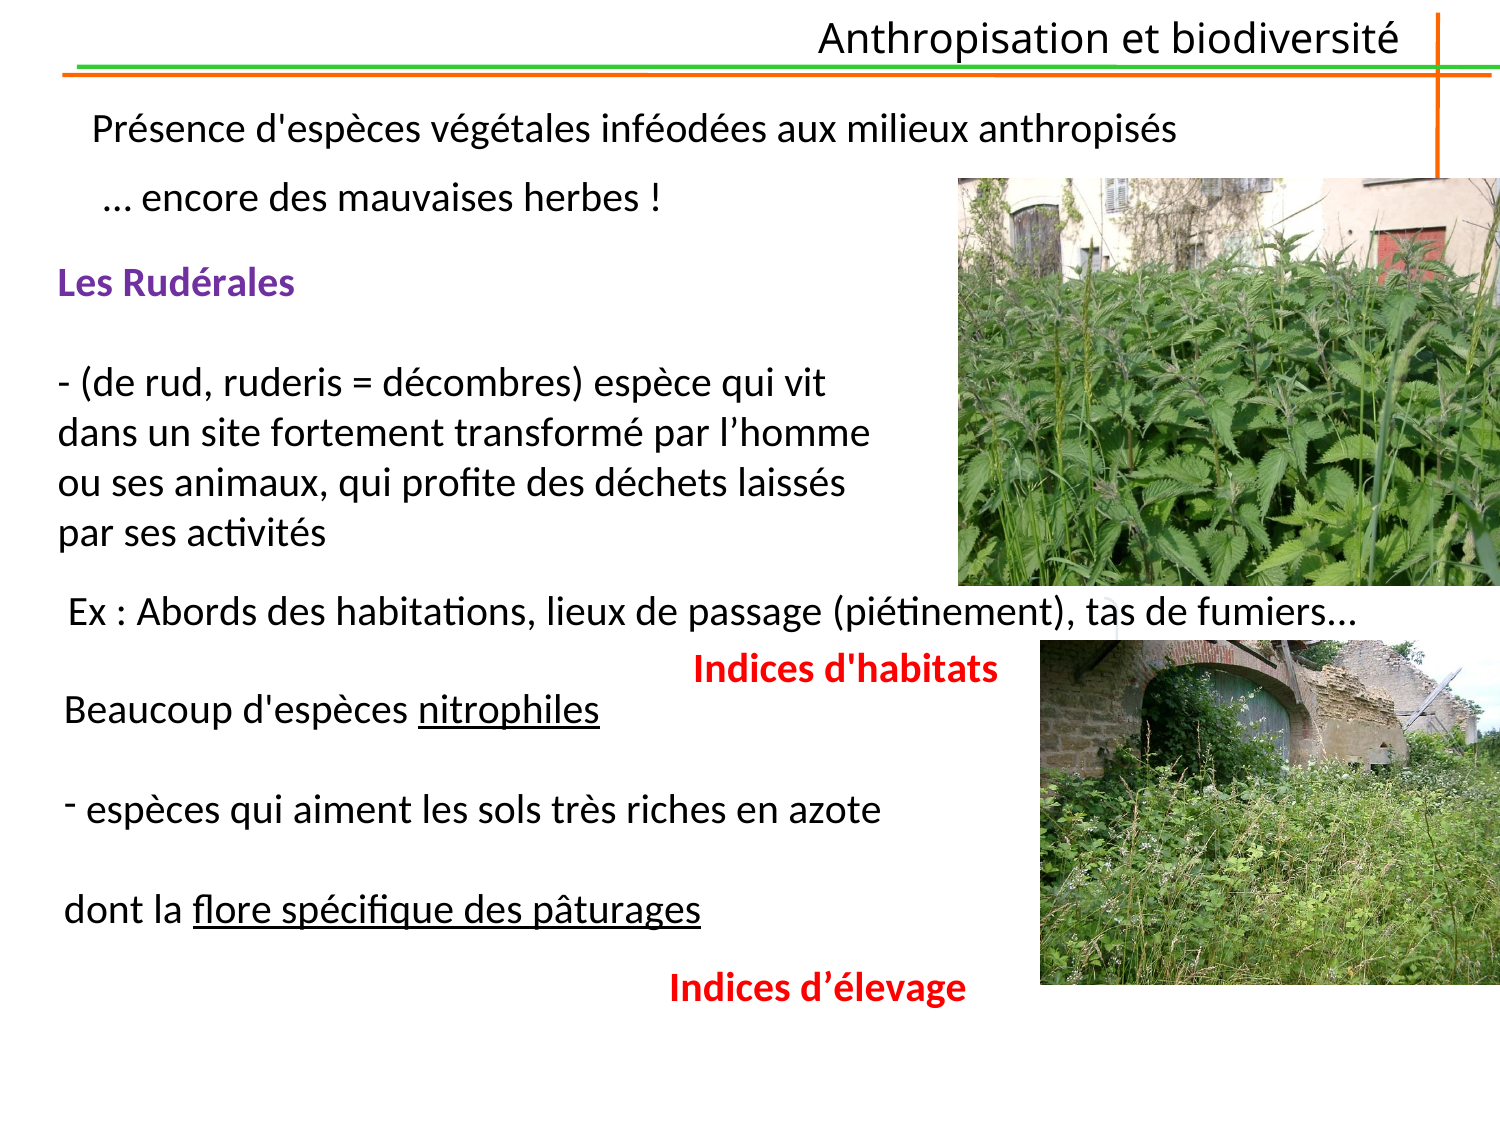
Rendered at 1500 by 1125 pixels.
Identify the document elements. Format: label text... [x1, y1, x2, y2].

picture [958, 178, 1500, 586]
text_box Indices d'habitats [678, 632, 1014, 699]
text_box Les Rudérales - (de rud, ruderis = décombres) espèce qui vit dans un site fortement transformé par l’homme ou ses animaux, qui profite des déchets laissés par ses activités [42, 247, 923, 563]
text_box Présence d'espèces végétales inféodées aux milieux anthropisés [77, 93, 1193, 159]
text_box Anthropisation et biodiversité [803, 4, 1416, 64]
text_box Ex : Abords des habitations, lieux de passage (piétinement), tas de fumiers... [53, 576, 1432, 642]
text_box … encore des mauvaises herbes ! [88, 162, 678, 228]
picture [1040, 640, 1500, 985]
text_box Beaucoup d'espèces nitrophiles espèces qui aiment les sols très riches en azote dont la flore spécifique des pâturages [49, 673, 1014, 940]
text_box Indices d’élevage [654, 952, 982, 1018]
